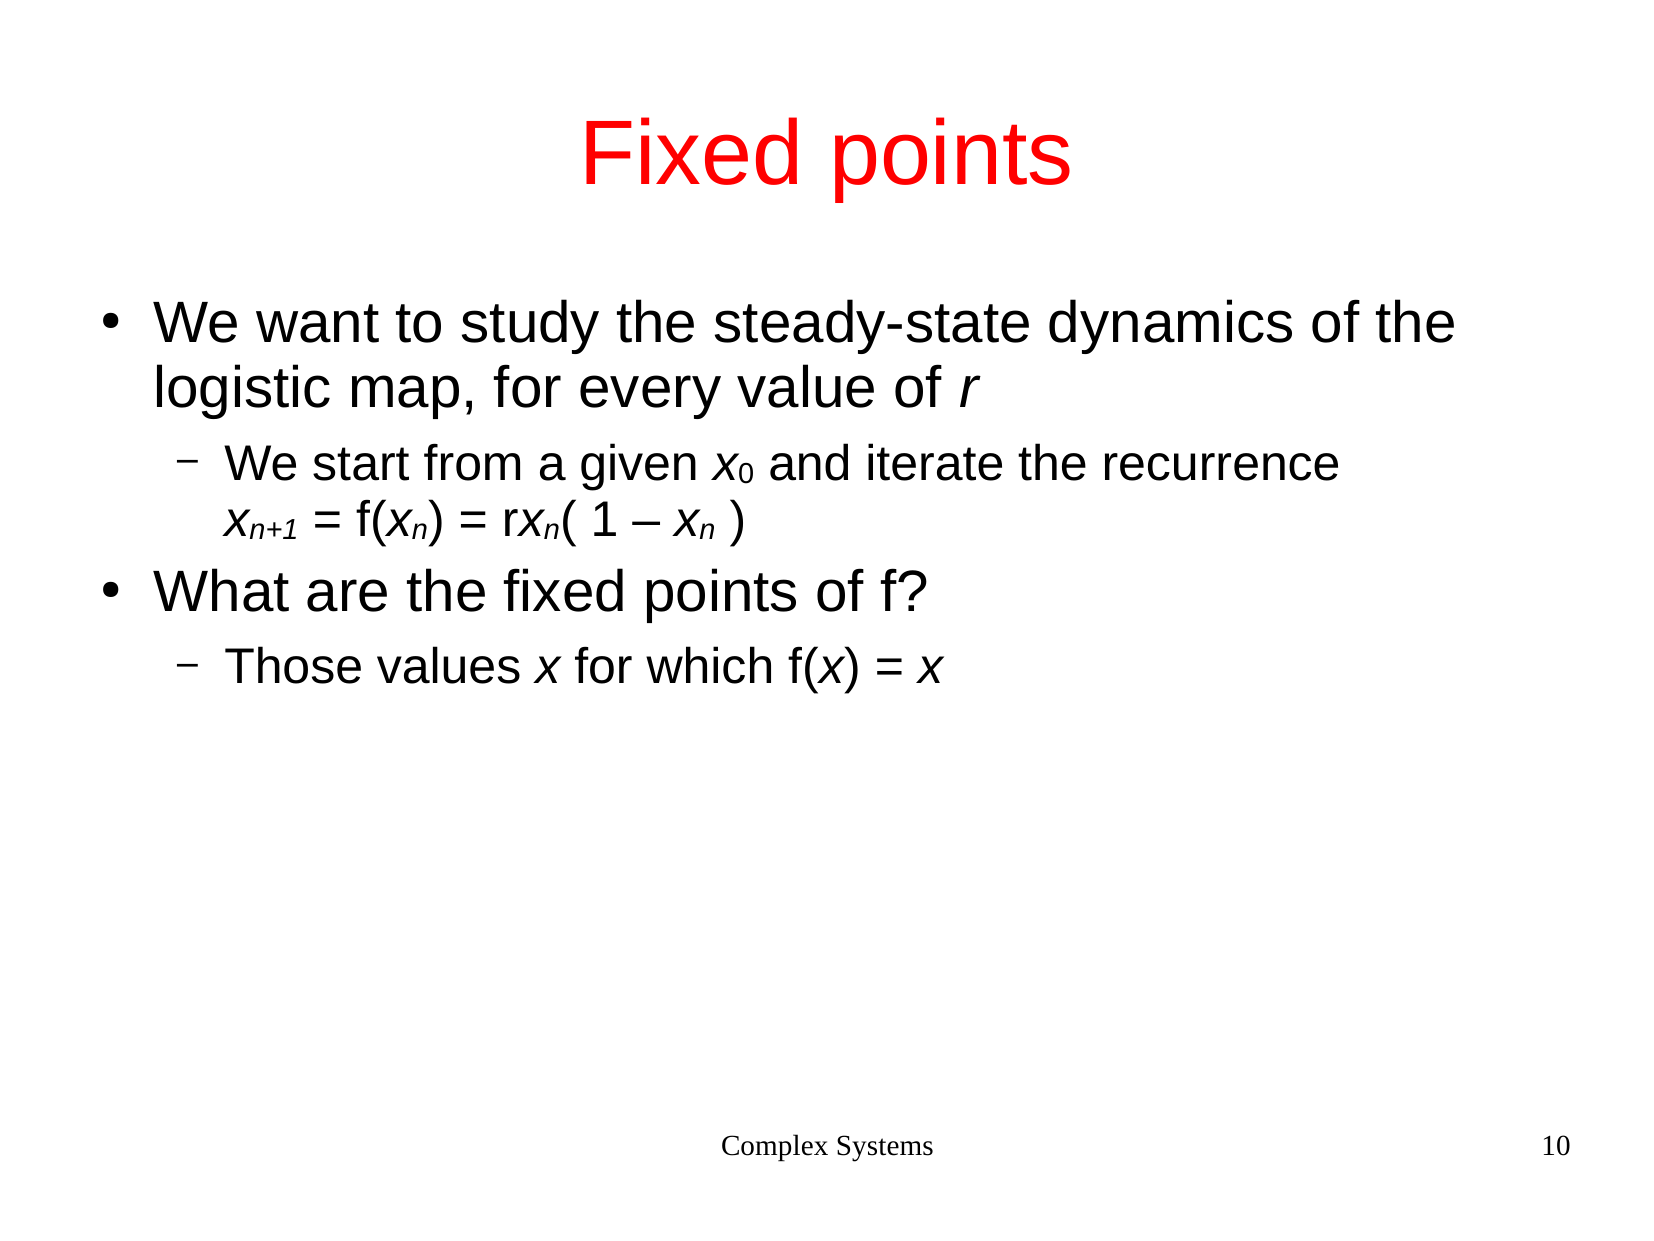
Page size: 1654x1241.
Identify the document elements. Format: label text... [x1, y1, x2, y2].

title Fixed points [82, 49, 1571, 257]
list We want to study the steady-state dynamics of the logistic map, for every value of r We start from a given x0 and iterate the recurrence xn+1 = f(xn) = rxn( 1 – xn ) What are the fixed points of f? Those values x for which f(x) = x [82, 290, 1571, 1109]
